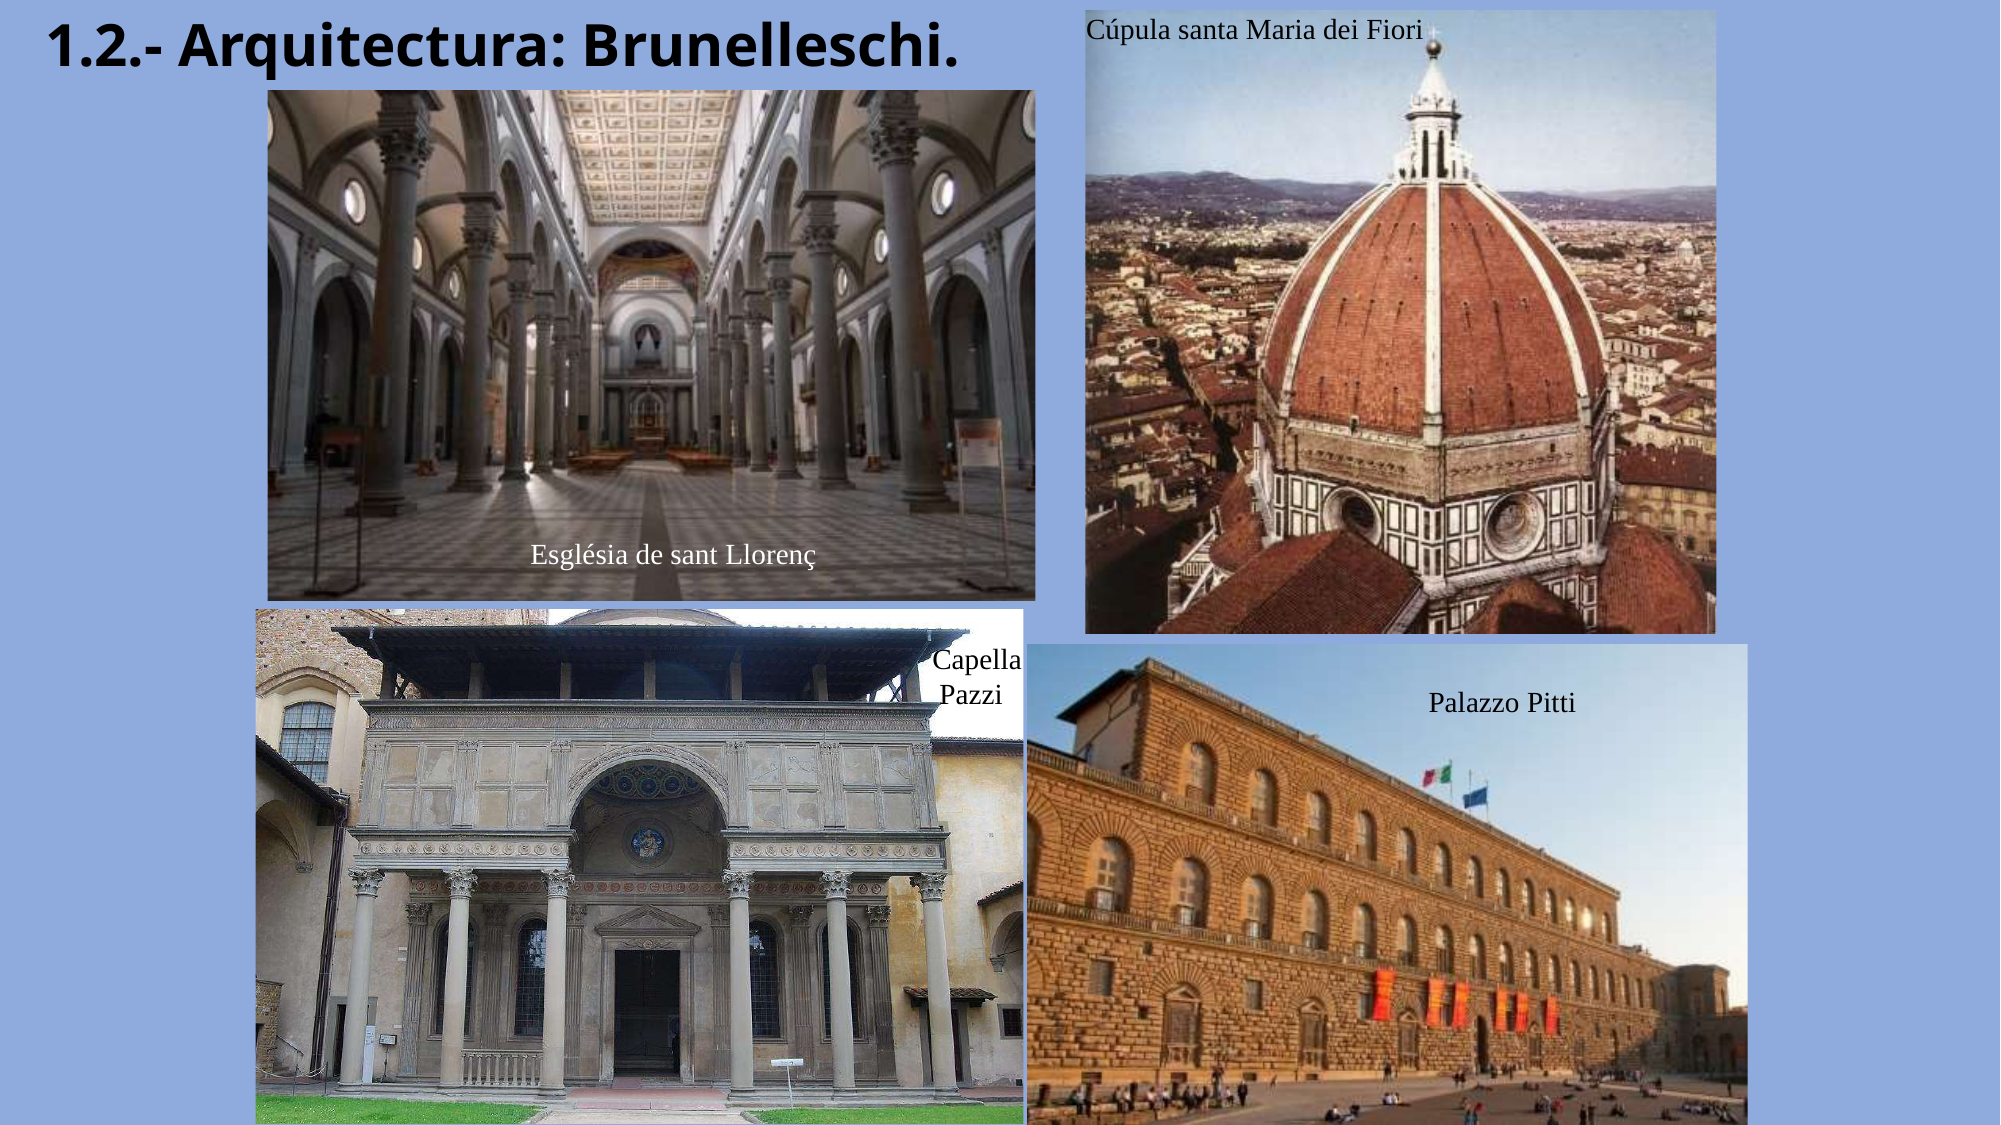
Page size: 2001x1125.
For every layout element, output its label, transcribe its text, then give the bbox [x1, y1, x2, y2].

text_box Cúpula santa Maria dei Fiori [1083, 8, 1425, 47]
title 1.2.- Arquitectura: Brunelleschi. [43, 5, 1503, 79]
text_box [1085, 11, 1716, 633]
text_box Església de sant Llorenç [528, 533, 818, 572]
text_box [1027, 645, 1748, 1125]
text_box [268, 90, 1035, 601]
text_box Capella Pazzi [930, 637, 1025, 713]
text_box [256, 610, 1023, 1124]
text_box Palazzo Pitti [1426, 680, 1579, 719]
